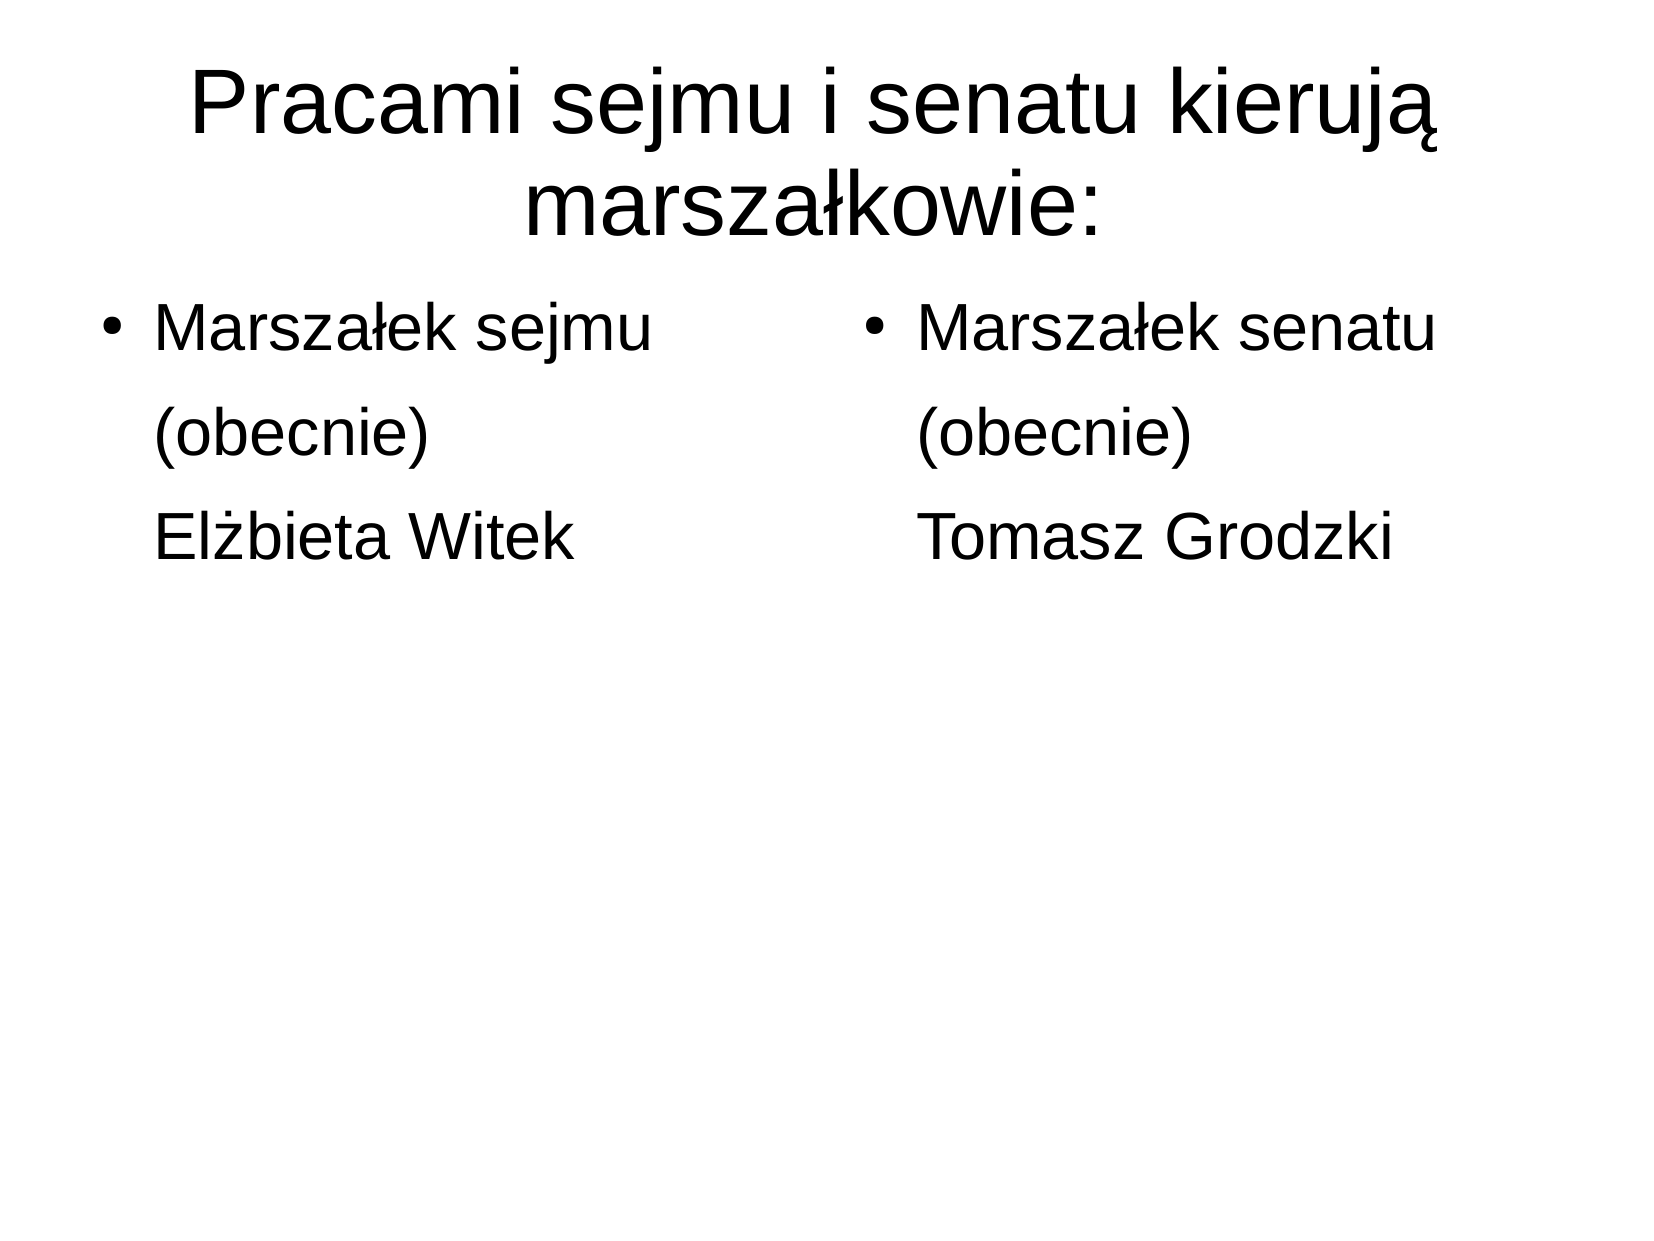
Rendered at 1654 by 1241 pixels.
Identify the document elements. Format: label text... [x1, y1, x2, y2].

title Pracami sejmu i senatu kierują marszałkowie: [82, 49, 1571, 257]
list Marszałek senatu (obecnie) Tomasz Grodzki [845, 290, 1572, 1109]
list Marszałek sejmu (obecnie) Elżbieta Witek [82, 290, 809, 1109]
